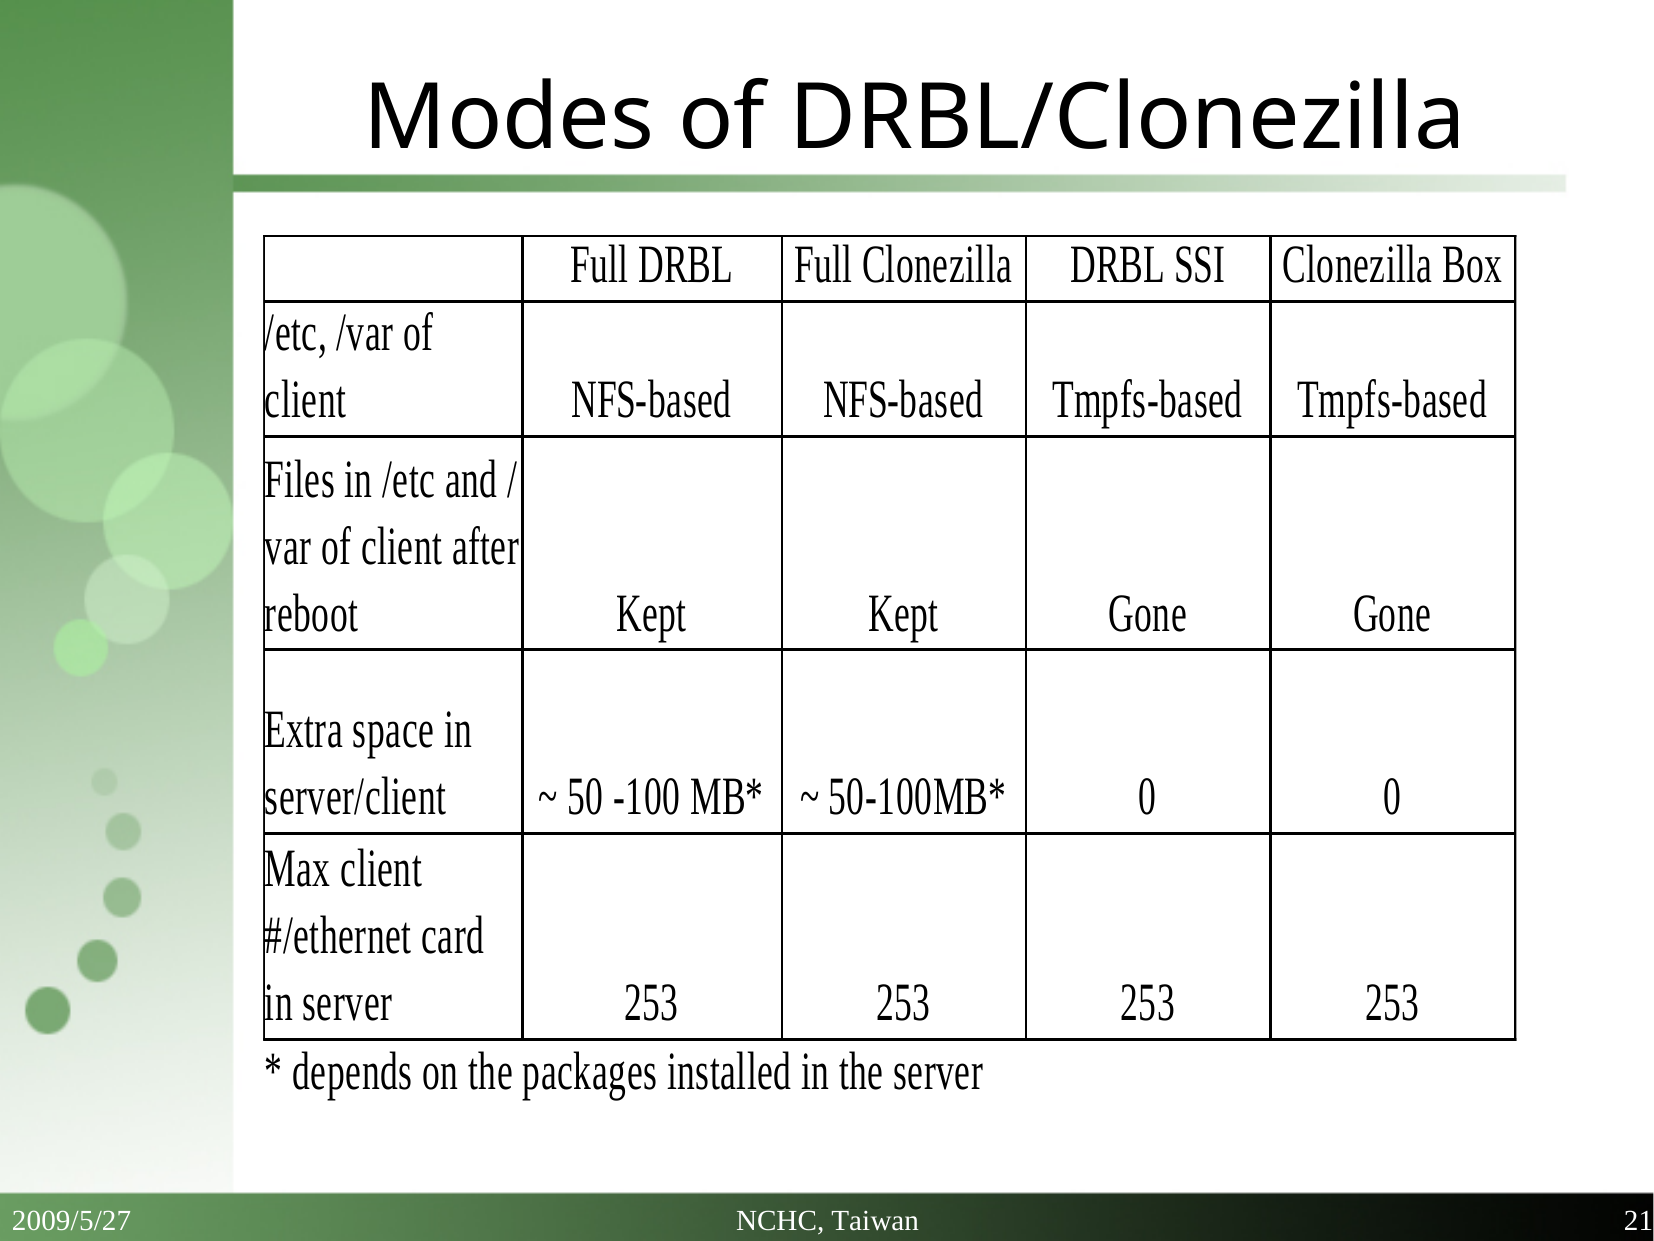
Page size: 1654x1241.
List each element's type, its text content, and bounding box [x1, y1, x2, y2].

chart [263, 235, 1517, 1110]
title Modes of DRBL/Clonezilla [236, 49, 1595, 178]
picture [0, 0, 1654, 1241]
